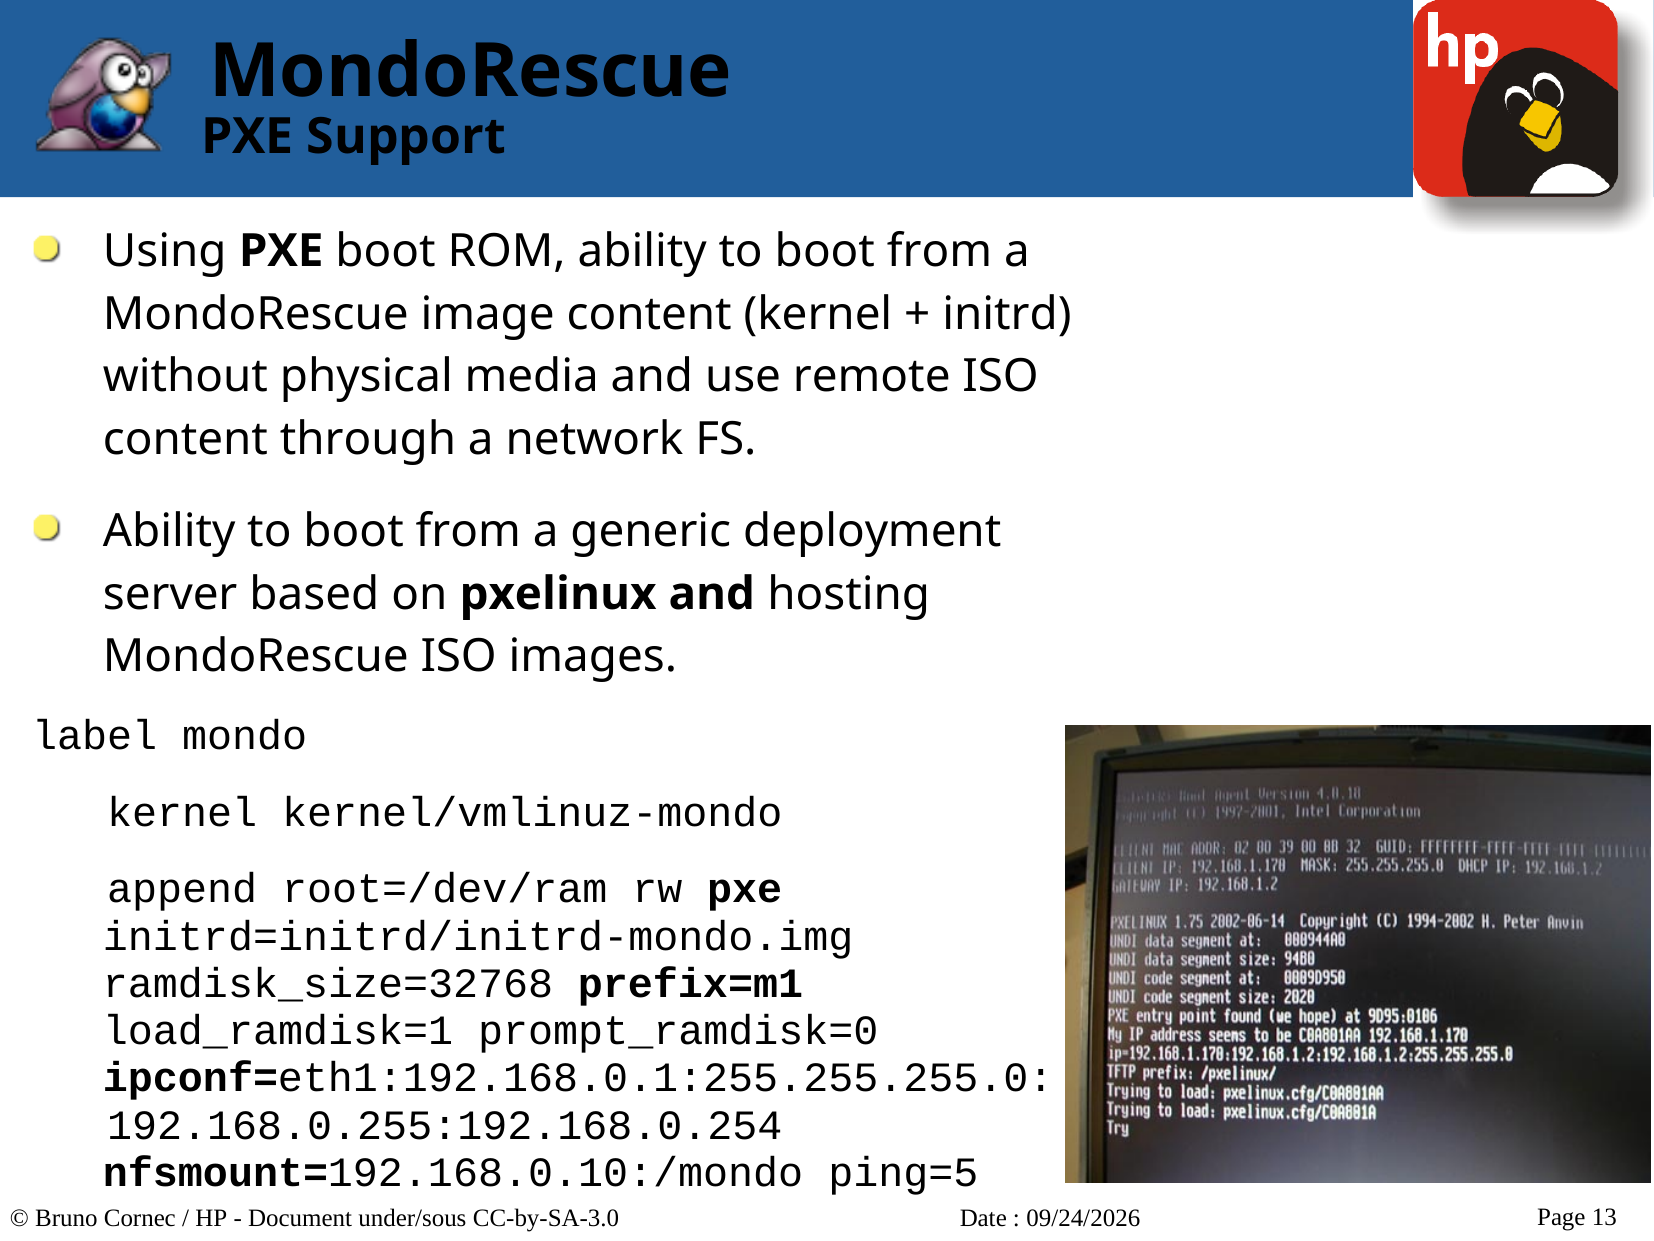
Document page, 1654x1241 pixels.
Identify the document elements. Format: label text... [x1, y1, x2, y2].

picture [0, 0, 211, 199]
list Using PXE boot ROM, ability to boot from a MondoRescue image content (kernel + initrd) without physical media and use remote ISO content through a network FS. Ability to boot from a generic deployment server based on pxelinux and hosting MondoRescue ISO images. label mondo kernel kernel/vmlinuz-mondo append root=/dev/ram rw pxe initrd=initrd/initrd-mondo.img ramdisk_size=32768 prefix=m1 load_ramdisk=1 prompt_ramdisk=0 ipconf=eth1:192.168.0.1:255.255.255.0: 192.168.0.255:192.168.0.254 nfsmount=192.168.0.10:/mondo ping=5 [20, 217, 1093, 1181]
picture [1065, 725, 1651, 1183]
title PXE Support [201, 32, 1191, 241]
picture [1413, 0, 1654, 235]
